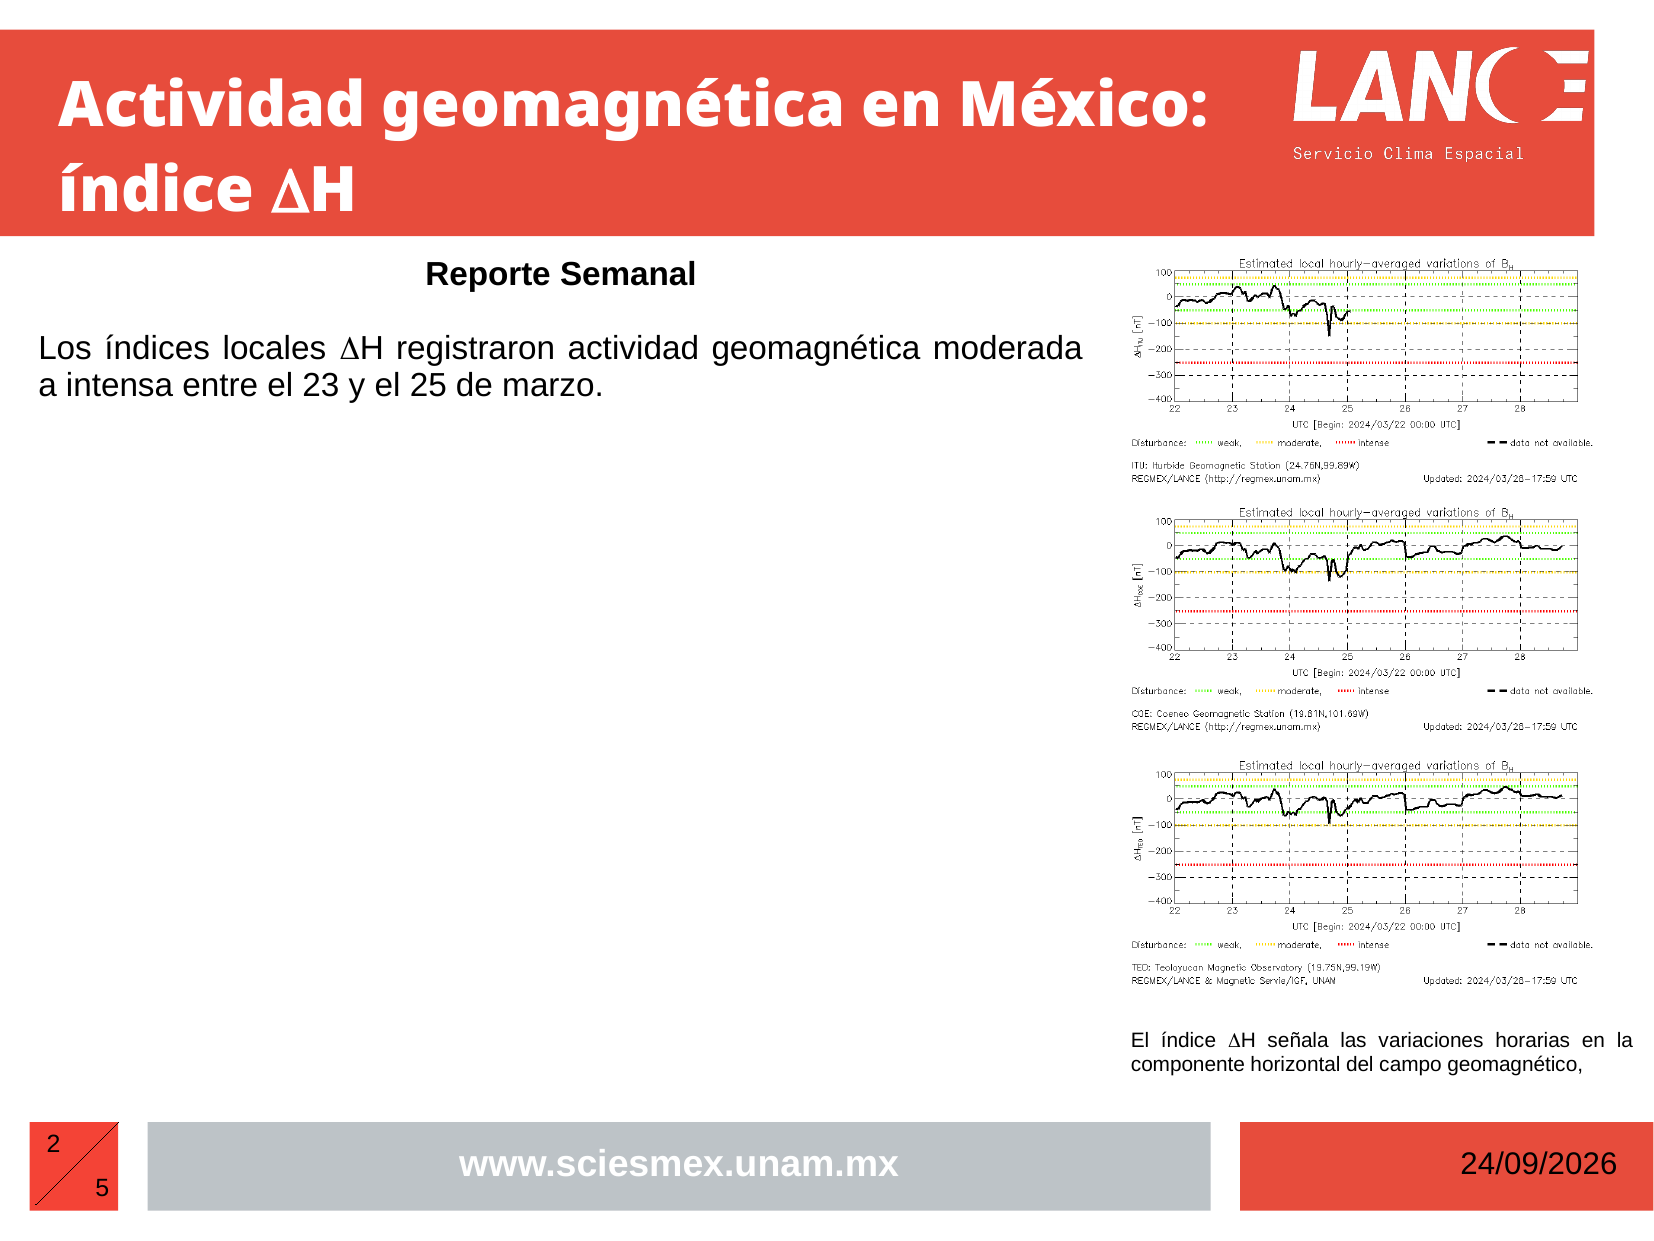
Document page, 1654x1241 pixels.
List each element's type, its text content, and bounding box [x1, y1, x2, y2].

picture [1127, 247, 1601, 485]
text_box Reporte Semanal Los índices locales DH registraron actividad geomagnética moderada a intensa entre el 23 y el 25 de marzo. [23, 248, 1099, 708]
text_box El índice DH señala las variaciones horarias en la componente horizontal del campo geomagnético, [1116, 1021, 1648, 1084]
text_box www.sciesmex.unam.mx [153, 1122, 1205, 1205]
text_box <número> [31, 1122, 176, 1170]
picture [1127, 496, 1601, 733]
title Actividad geomagnética en México: índice DH [59, 59, 1312, 207]
picture [1293, 47, 1589, 162]
picture [1127, 749, 1601, 987]
text_box 28/03/2024 [1424, 1122, 1654, 1205]
text_box 5 [35, 1151, 125, 1209]
